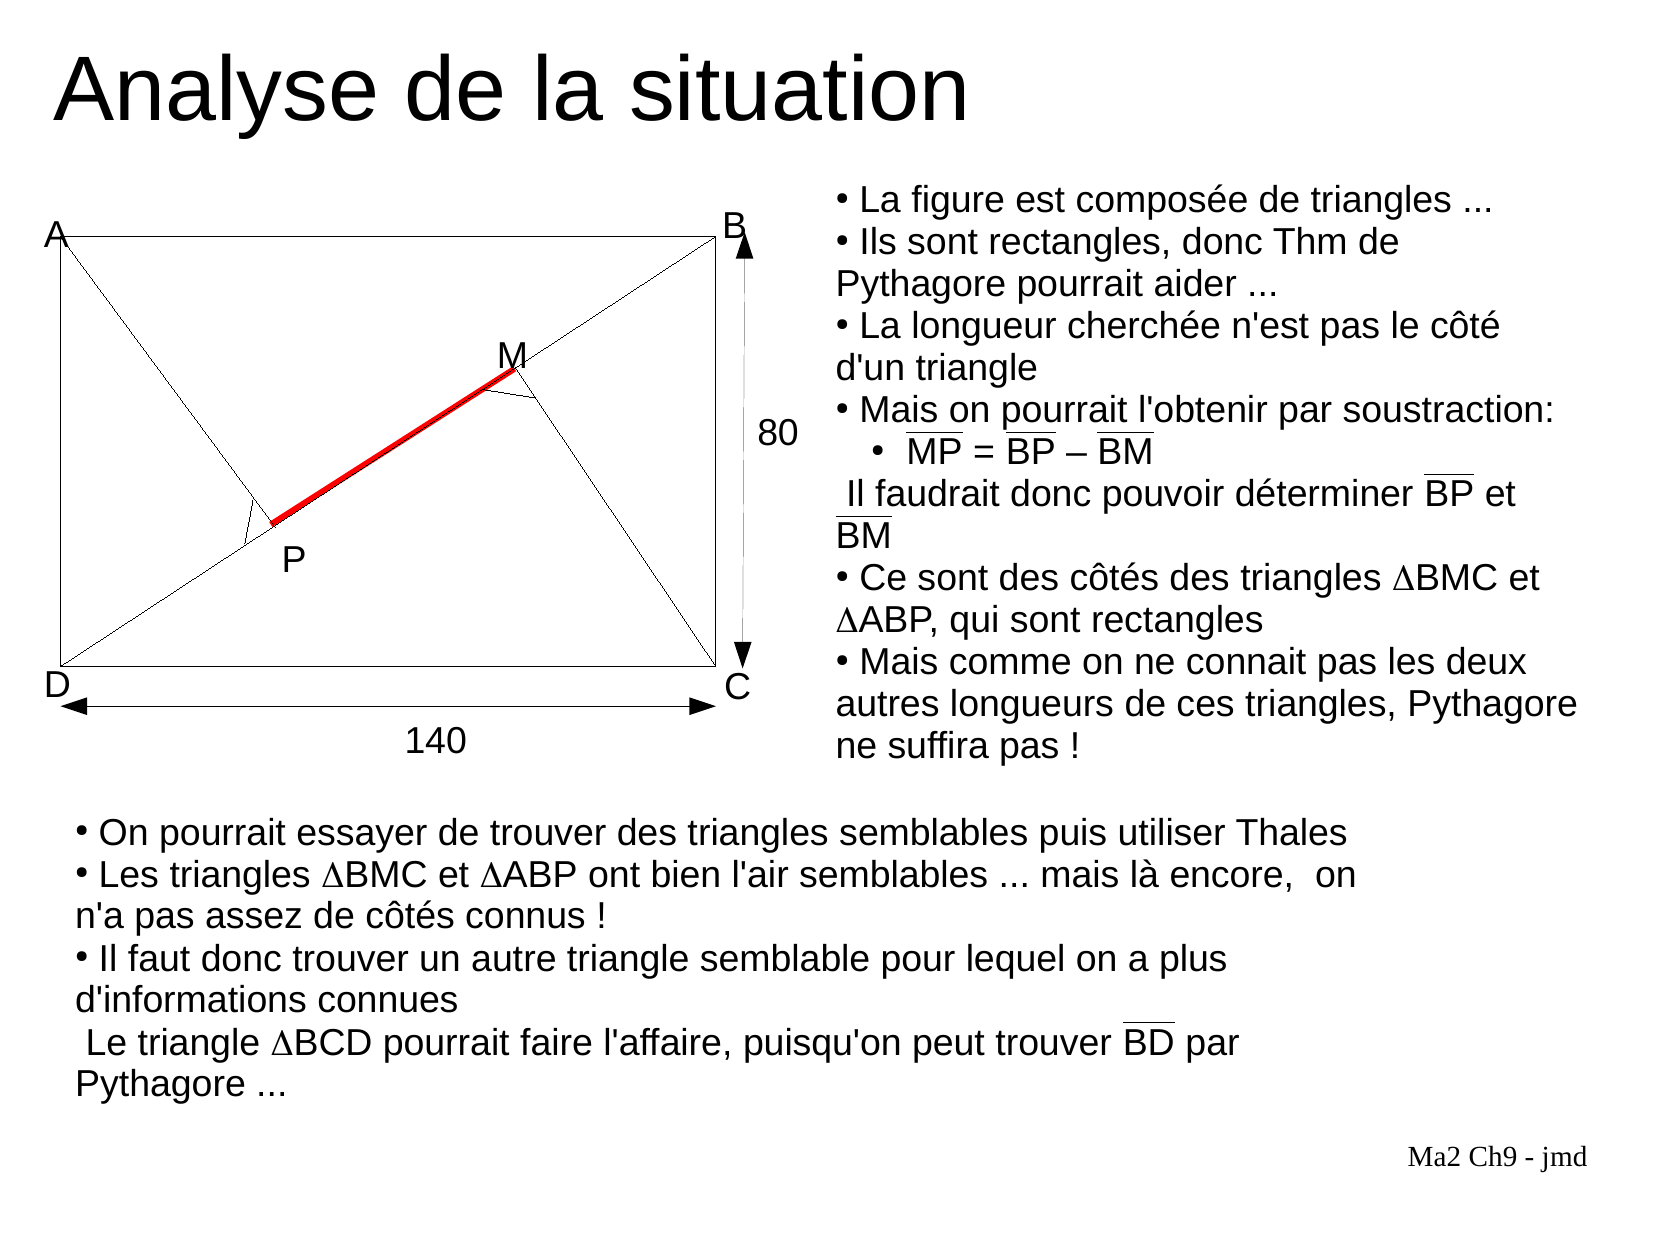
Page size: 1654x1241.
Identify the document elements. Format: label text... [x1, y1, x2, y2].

text_box On pourrait essayer de trouver des triangles semblables puis utiliser Thales Les triangles BMC et ABP ont bien l'air semblables ... mais là encore, on n'a pas assez de côtés connus ! Il faut donc trouver un autre triangle semblable pour lequel on a plus d'informations connues Le triangle BCD pourrait faire l'affaire, puisqu'on peut trouver BD par Pythagore ... [60, 803, 1372, 1189]
text_box 140 [389, 711, 517, 796]
text_box C [709, 658, 782, 745]
text_box La figure est composée de triangles ... Ils sont rectangles, donc Thm de Pythagore pourrait aider ... La longueur cherchée n'est pas le côté d'un triangle Mais on pourrait l'obtenir par soustraction: MP = BP – BM Il faudrait donc pouvoir déterminer BP et BM Ce sont des côtés des triangles BMC et ABP, qui sont rectangles Mais comme on ne connait pas les deux autres longueurs de ces triangles, Pythagore ne suffira pas ! [820, 171, 1595, 964]
title Analyse de la situation [53, 19, 1542, 158]
text_box M [482, 326, 554, 413]
text_box P [266, 531, 339, 618]
text_box 80 [742, 404, 829, 489]
text_box D [29, 656, 101, 743]
text_box A [29, 205, 101, 292]
text_box B [707, 197, 780, 284]
